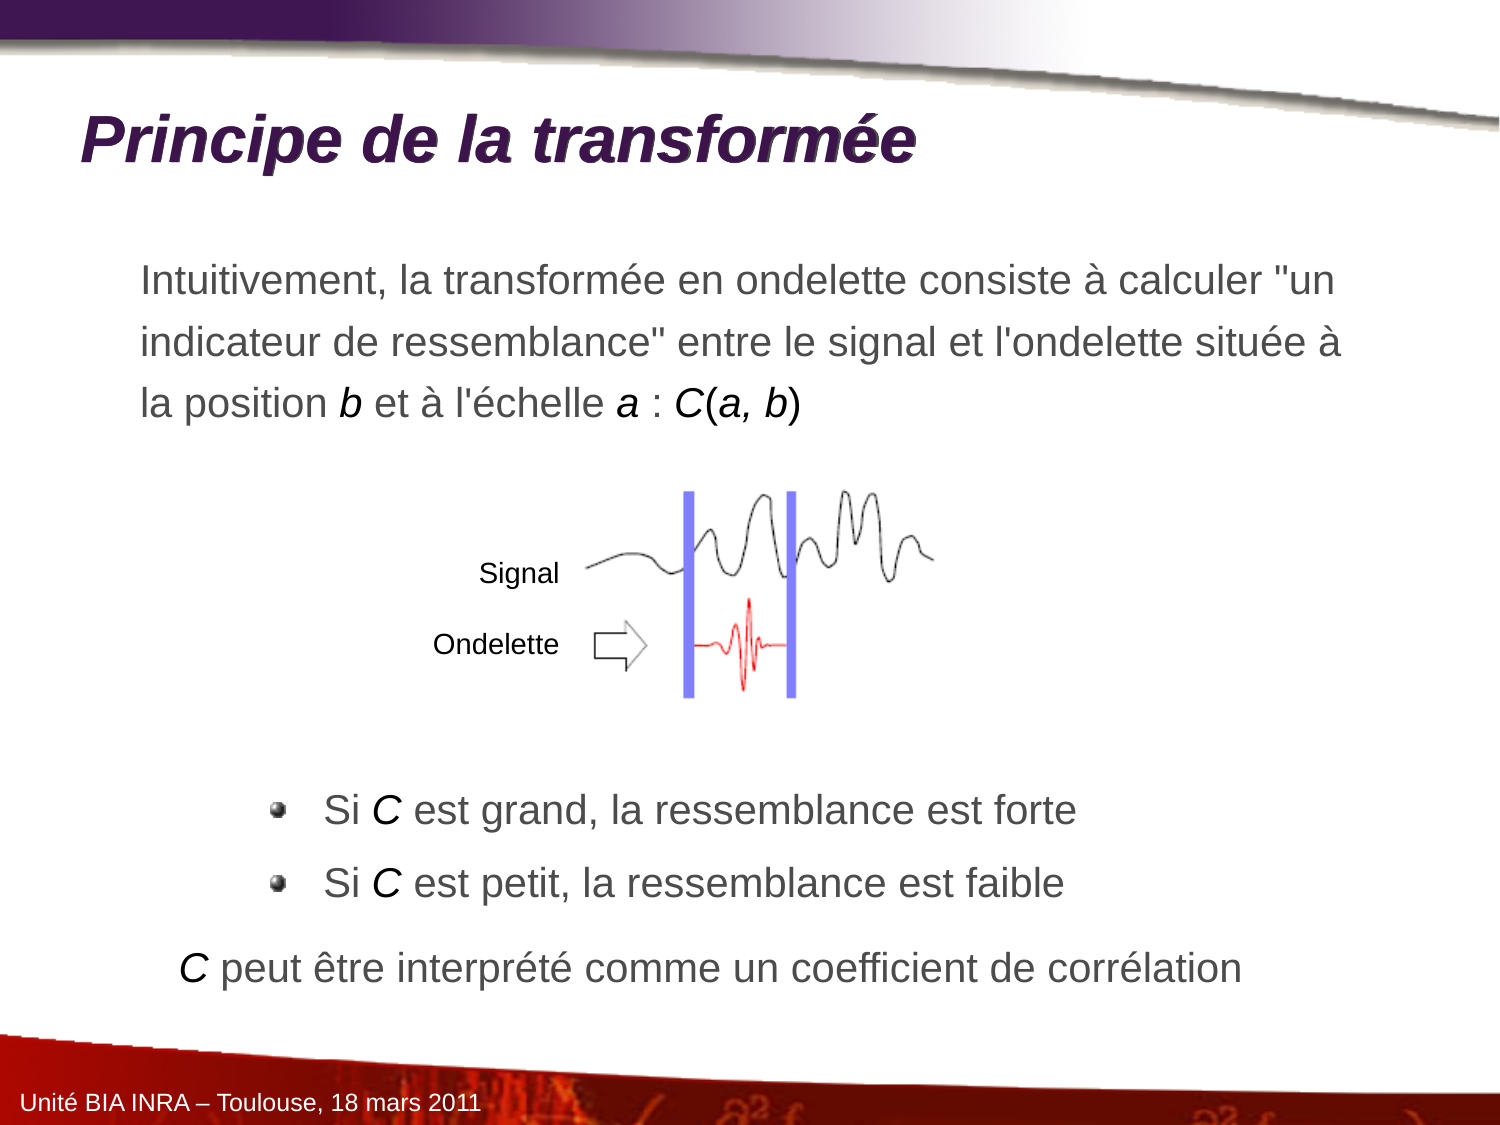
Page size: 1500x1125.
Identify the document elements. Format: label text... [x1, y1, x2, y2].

list Intuitivement, la transformée en ondelette consiste à calculer "un indicateur de ressemblance" entre le signal et l'ondelette située à la position b et à l'échelle a : C(a, b) [139, 257, 1351, 442]
picture [574, 468, 942, 722]
list Signal [442, 557, 560, 600]
picture [0, 0, 1500, 154]
picture [0, 1022, 1500, 1125]
list C peut être interprété comme un coefficient de corrélation [178, 945, 1257, 992]
list Si C est grand, la ressemblance est forte Si C est petit, la ressemblance est faible [252, 786, 1291, 908]
list Ondelette [428, 628, 560, 671]
title Principe de la transformée [80, 102, 987, 177]
